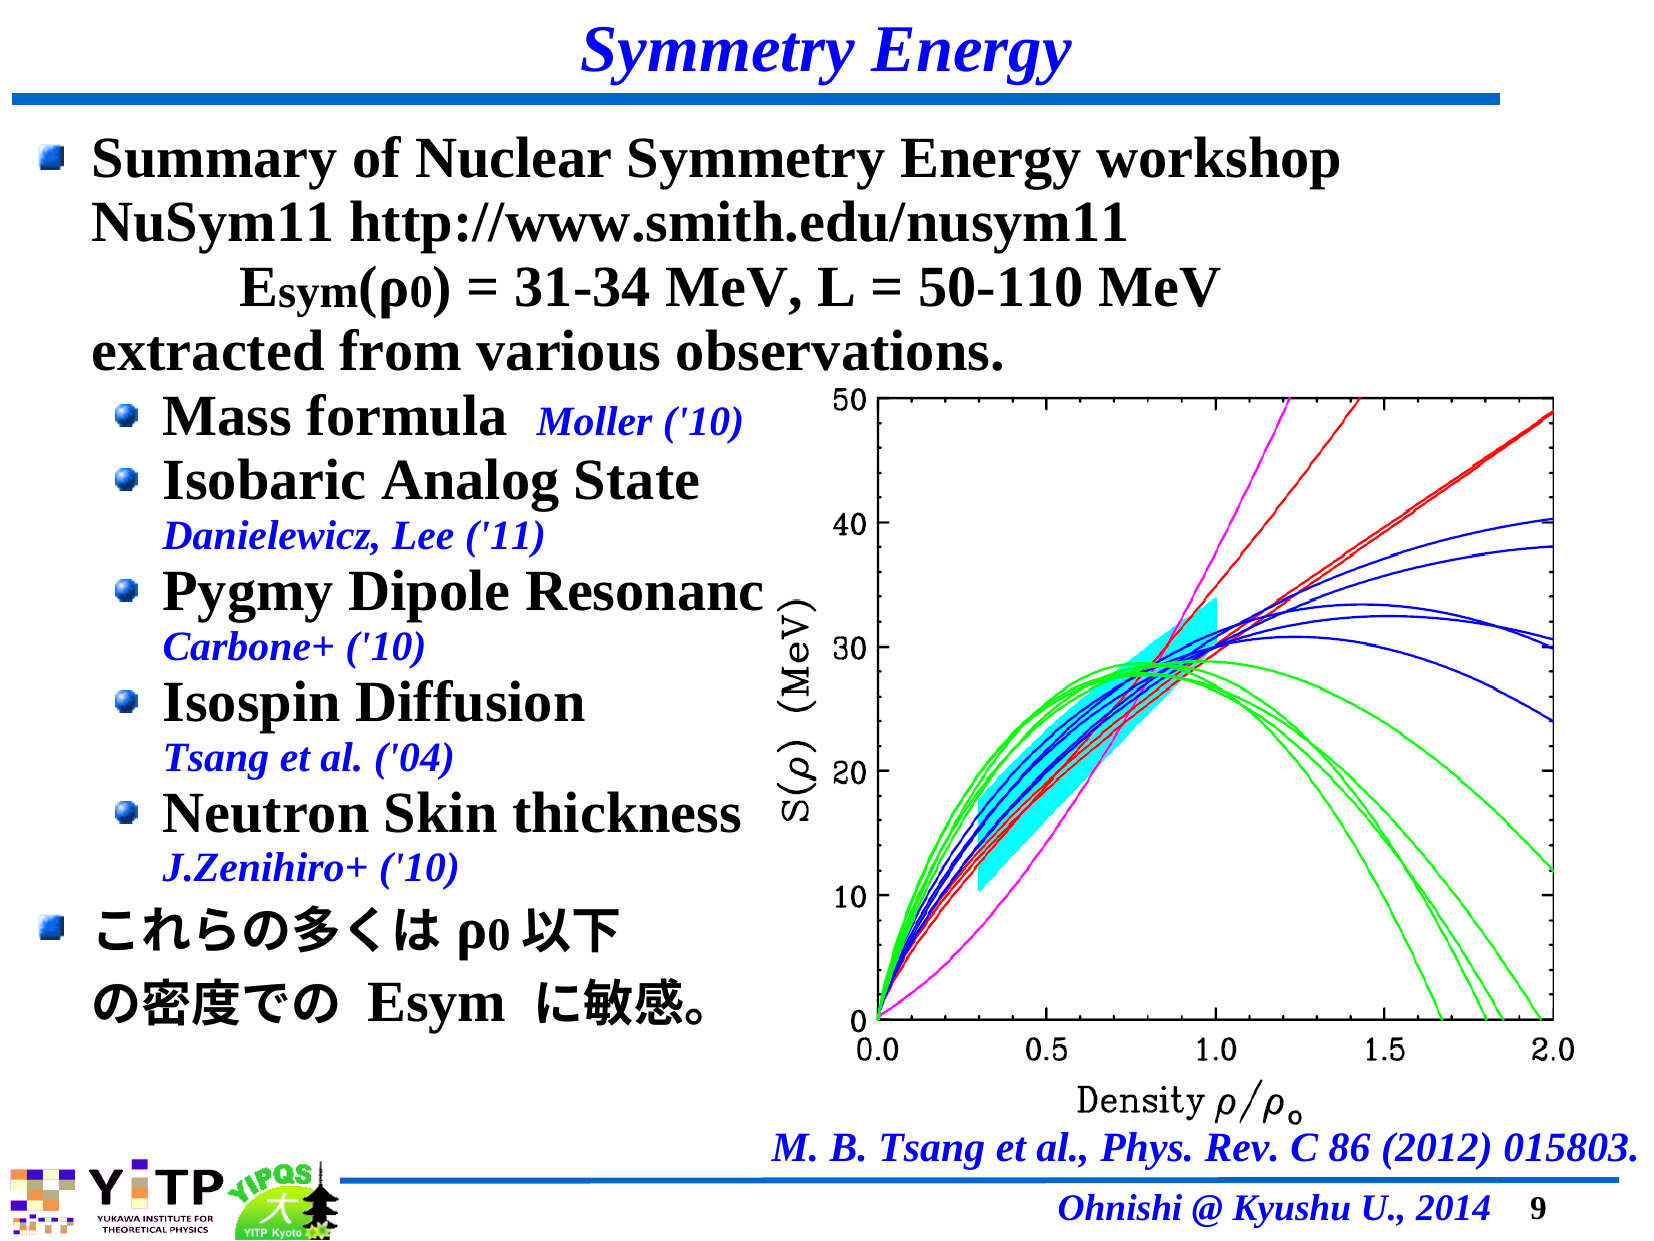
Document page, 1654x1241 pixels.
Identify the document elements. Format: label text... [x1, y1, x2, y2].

text_box M. B. Tsang et al., Phys. Rev. C 86 (2012) 015803. [771, 1124, 1641, 1171]
picture [765, 377, 1588, 1137]
title Symmetry Energy [0, 0, 1654, 99]
picture [0, 1154, 340, 1241]
text_box Summary of Nuclear Symmetry Energy workshop NuSym11 http://www.smith.edu/nusym11 Esym(ρ0) = 31-34 MeV, L = 50-110 MeV extracted from various observations. Mass formula Moller ('10) Isobaric Analog State Danielewicz, Lee ('11) Pygmy Dipole Resonance Carbone+ ('10) Isospin Diffusion Tsang et al. ('04) Neutron Skin thickness J.Zenihiro+ ('10) これらの多くはρ0以下 の密度での Esym に敏感。 [20, 124, 1621, 1137]
